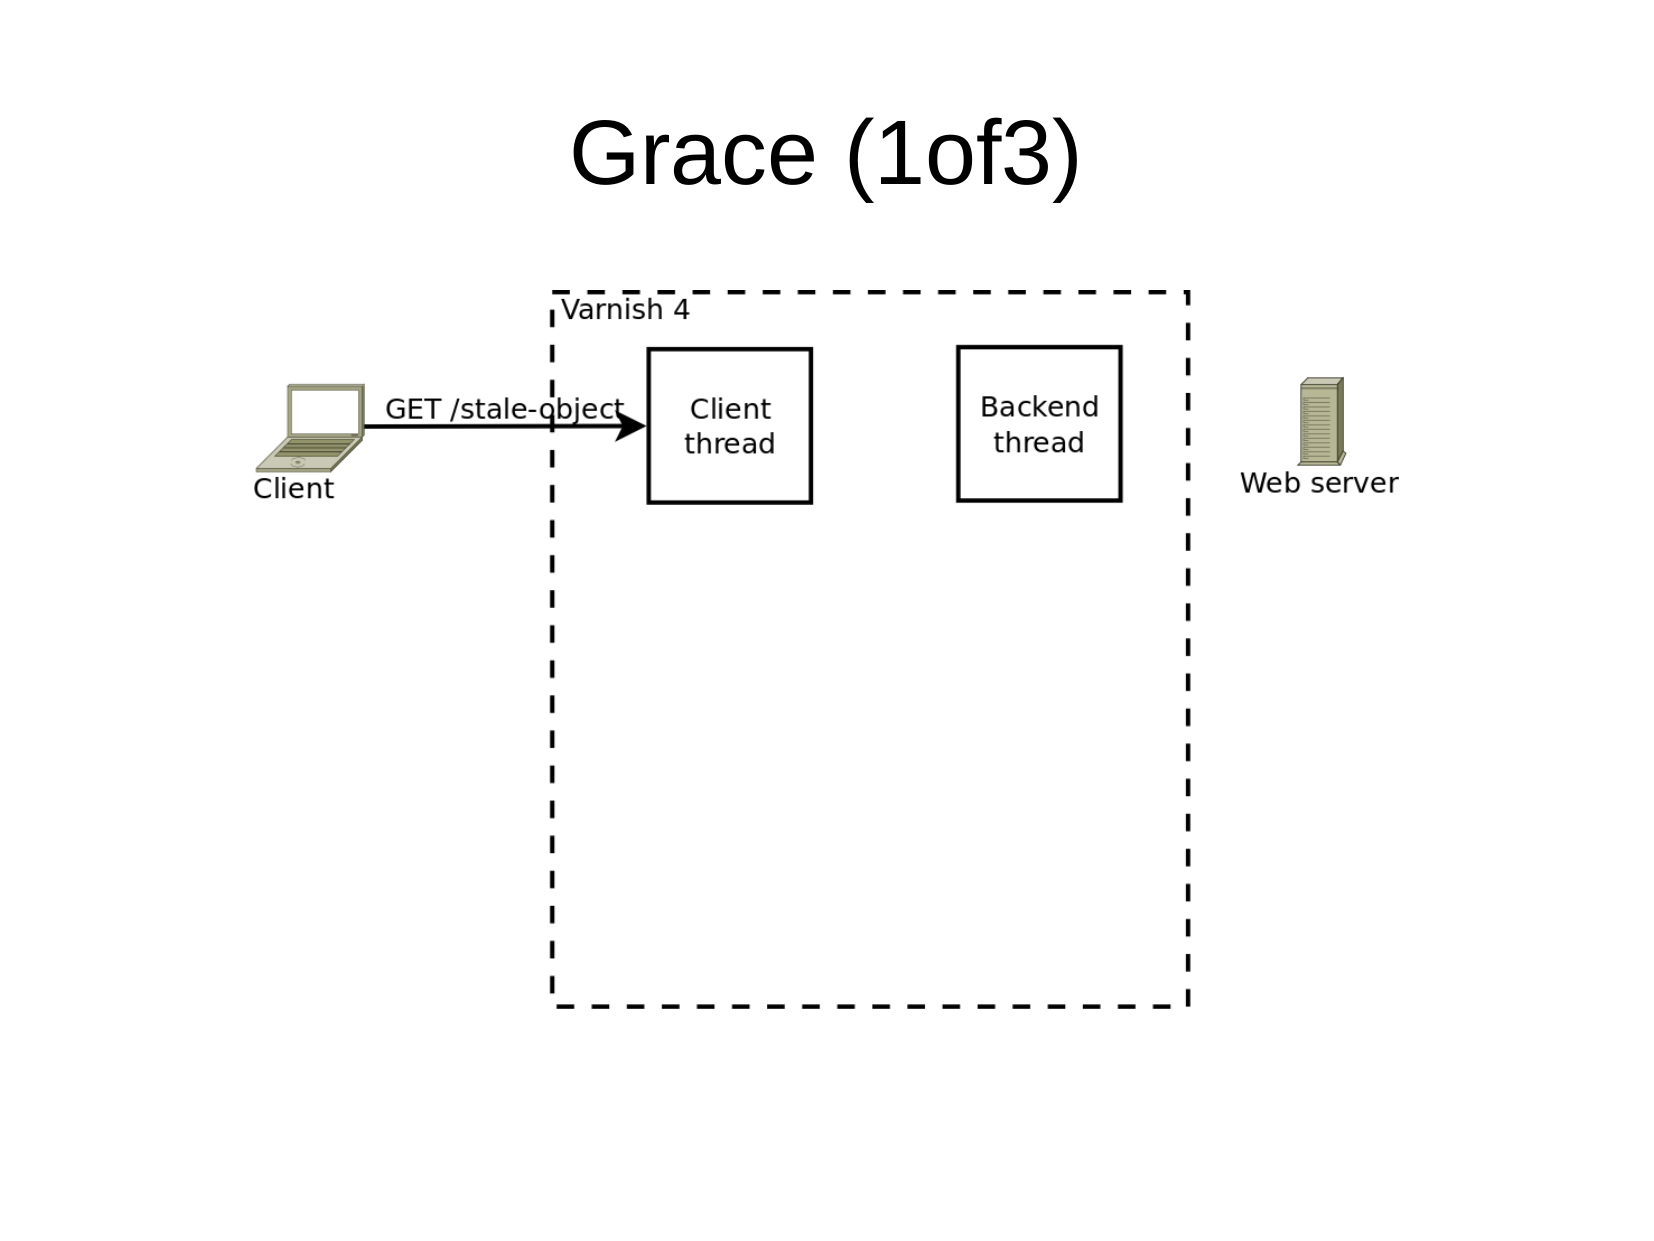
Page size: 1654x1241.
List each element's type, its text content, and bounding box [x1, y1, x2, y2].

picture [253, 290, 1400, 1010]
title Grace (1of3) [82, 49, 1571, 257]
